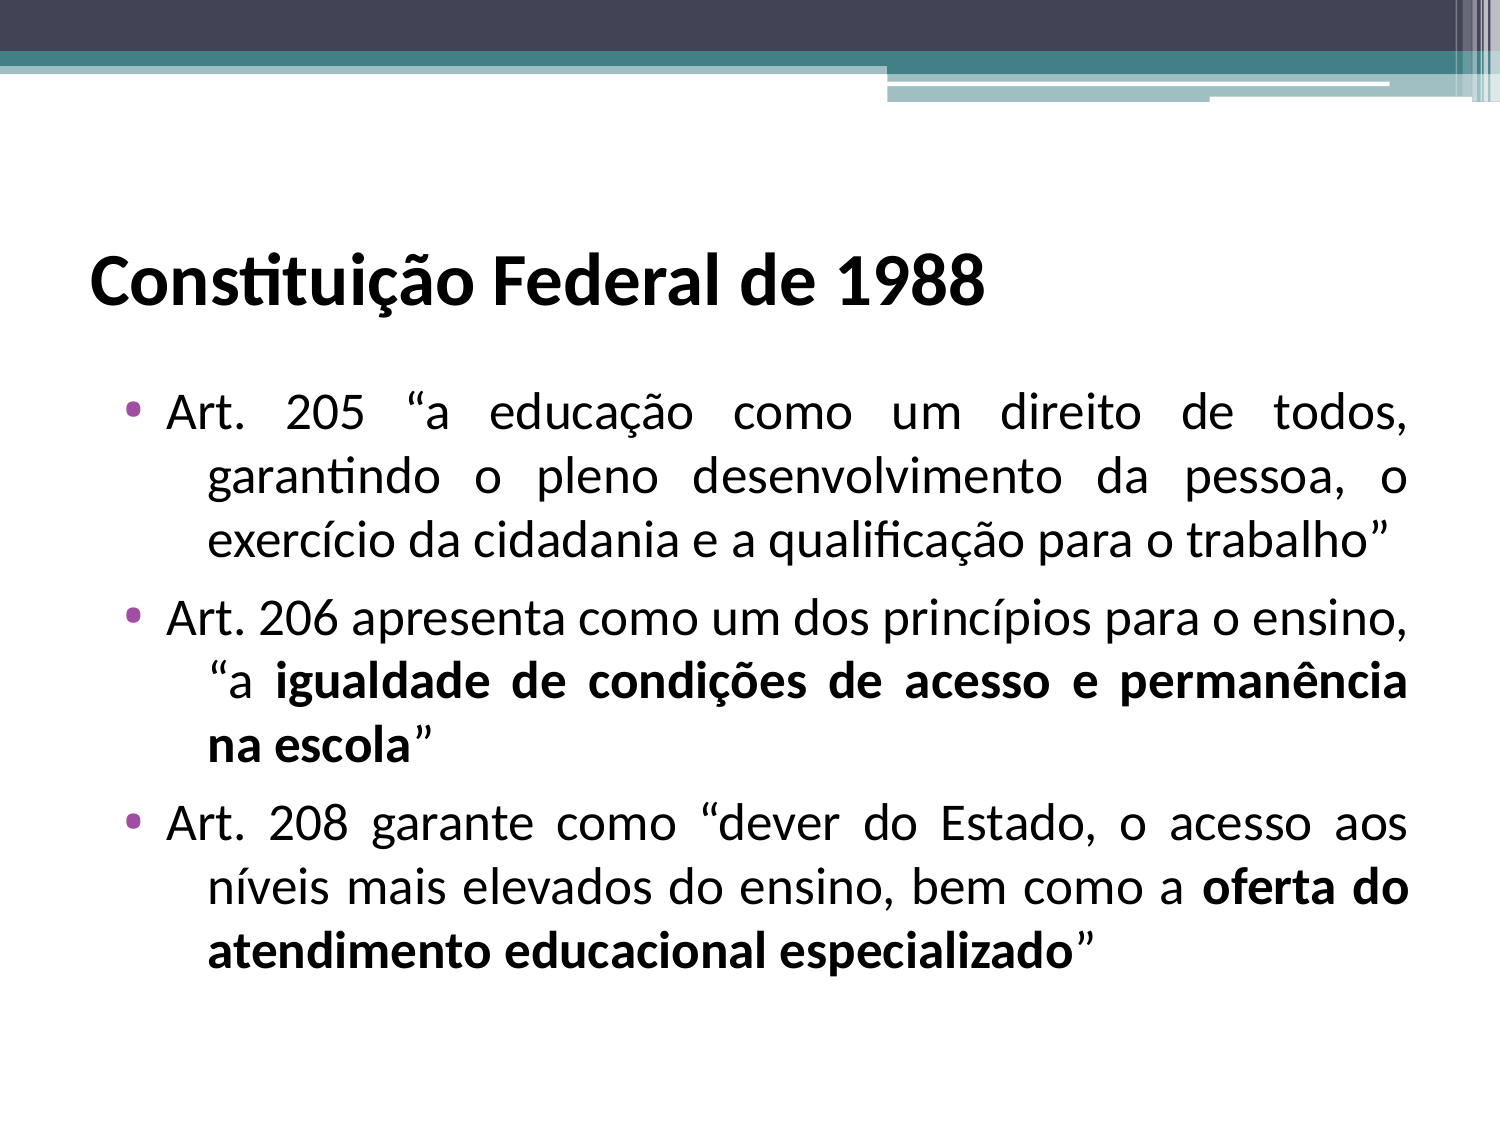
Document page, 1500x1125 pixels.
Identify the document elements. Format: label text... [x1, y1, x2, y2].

title Constituição Federal de 1988 [75, 187, 1426, 363]
list Art. 205 “a educação como um direito de todos, garantindo o pleno desenvolvimento da pessoa, o exercício da cidadania e a qualificação para o trabalho” Art. 206 apresenta como um dos princípios para o ensino, “a igualdade de condições de acesso e permanência na escola” Art. 208 garante como “dever do Estado, o acesso aos níveis mais elevados do ensino, bem como a oferta do atendimento educacional especializado” [75, 368, 1426, 1079]
